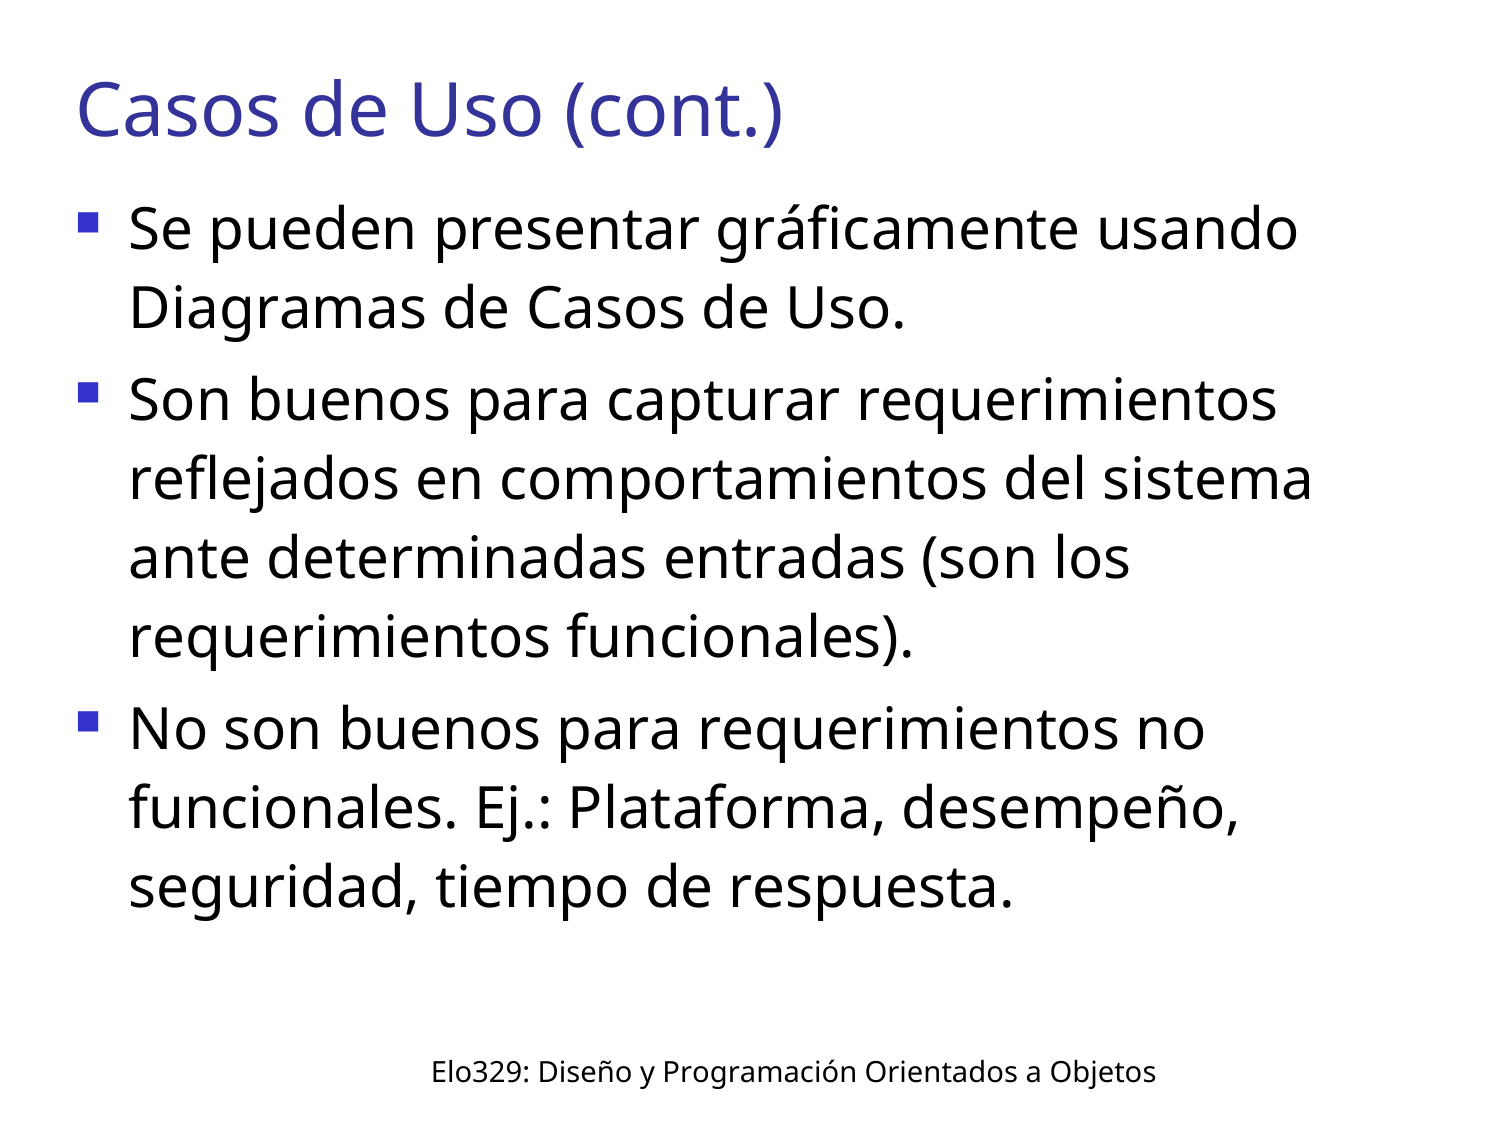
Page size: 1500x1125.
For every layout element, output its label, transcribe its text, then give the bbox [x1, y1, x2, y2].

title Casos de Uso (cont.)‏ [75, 25, 1449, 187]
list Se pueden presentar gráficamente usando Diagramas de Casos de Uso. Son buenos para capturar requerimientos reflejados en comportamientos del sistema ante determinadas entradas (son los requerimientos funcionales). No son buenos para requerimientos no funcionales. Ej.: Plataforma, desempeño, seguridad, tiempo de respuesta. [75, 187, 1451, 1034]
